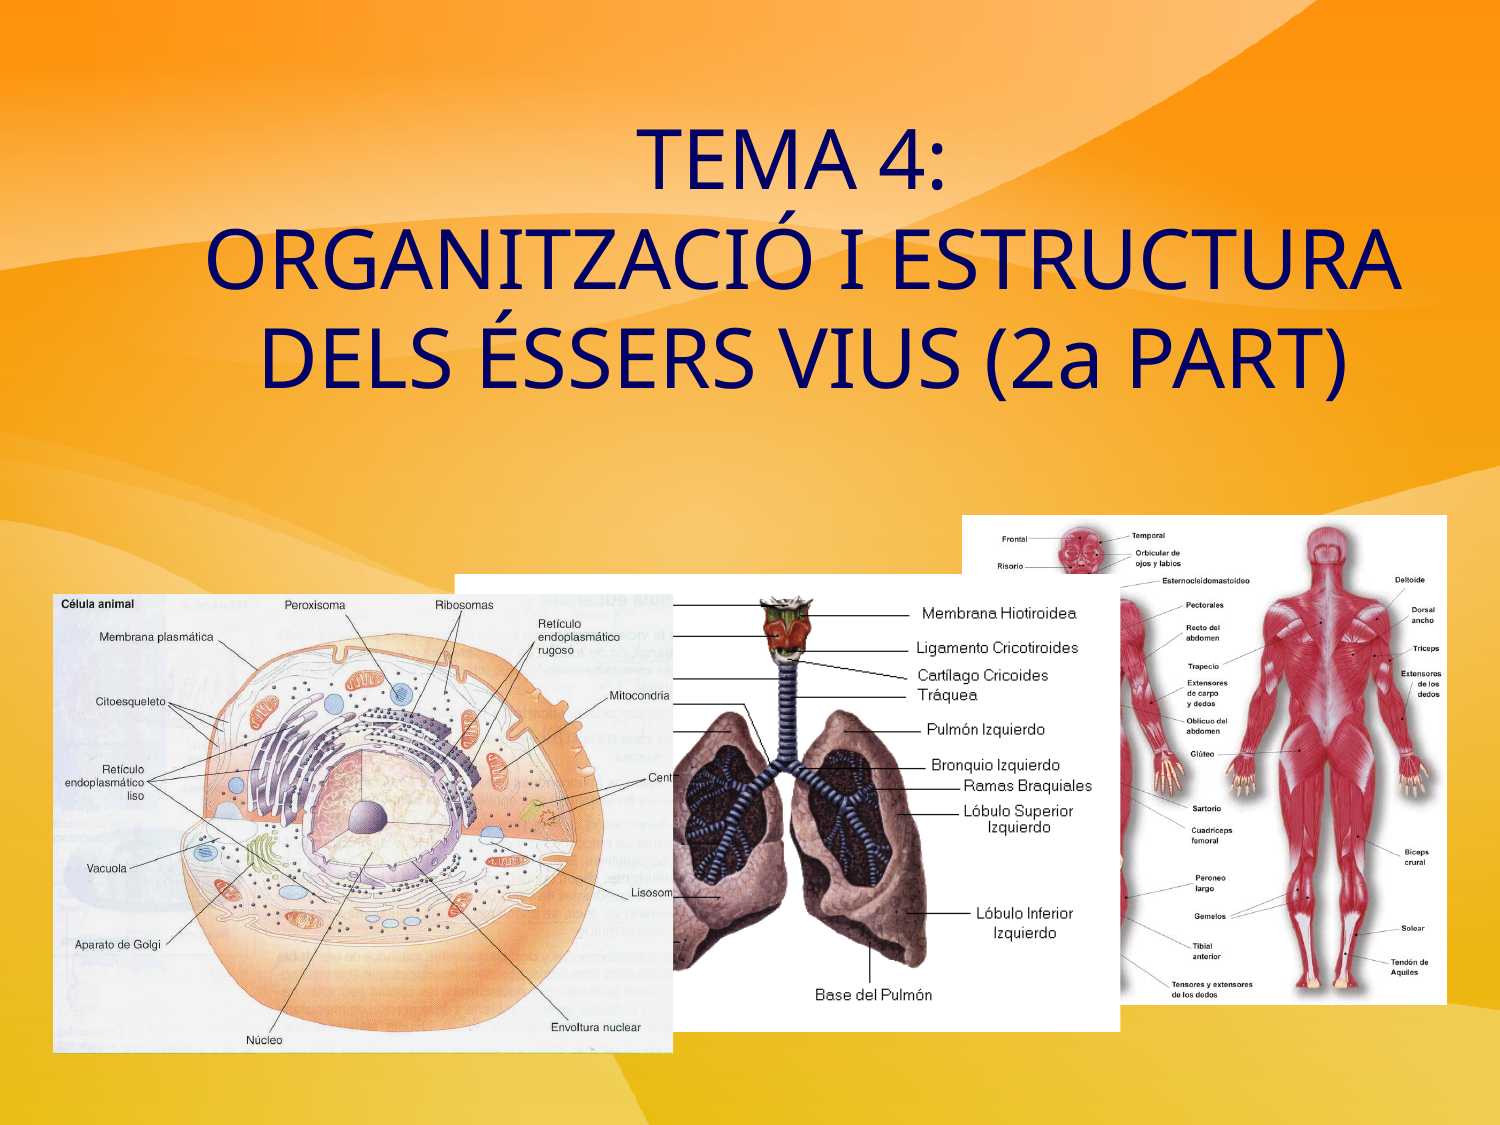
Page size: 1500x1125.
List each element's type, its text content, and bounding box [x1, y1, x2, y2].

title TEMA 4: ORGANITZACIÓ I ESTRUCTURA DELS ÉSSERS VIUS (2a PART) [165, 98, 1441, 414]
picture [0, 0, 1500, 1125]
